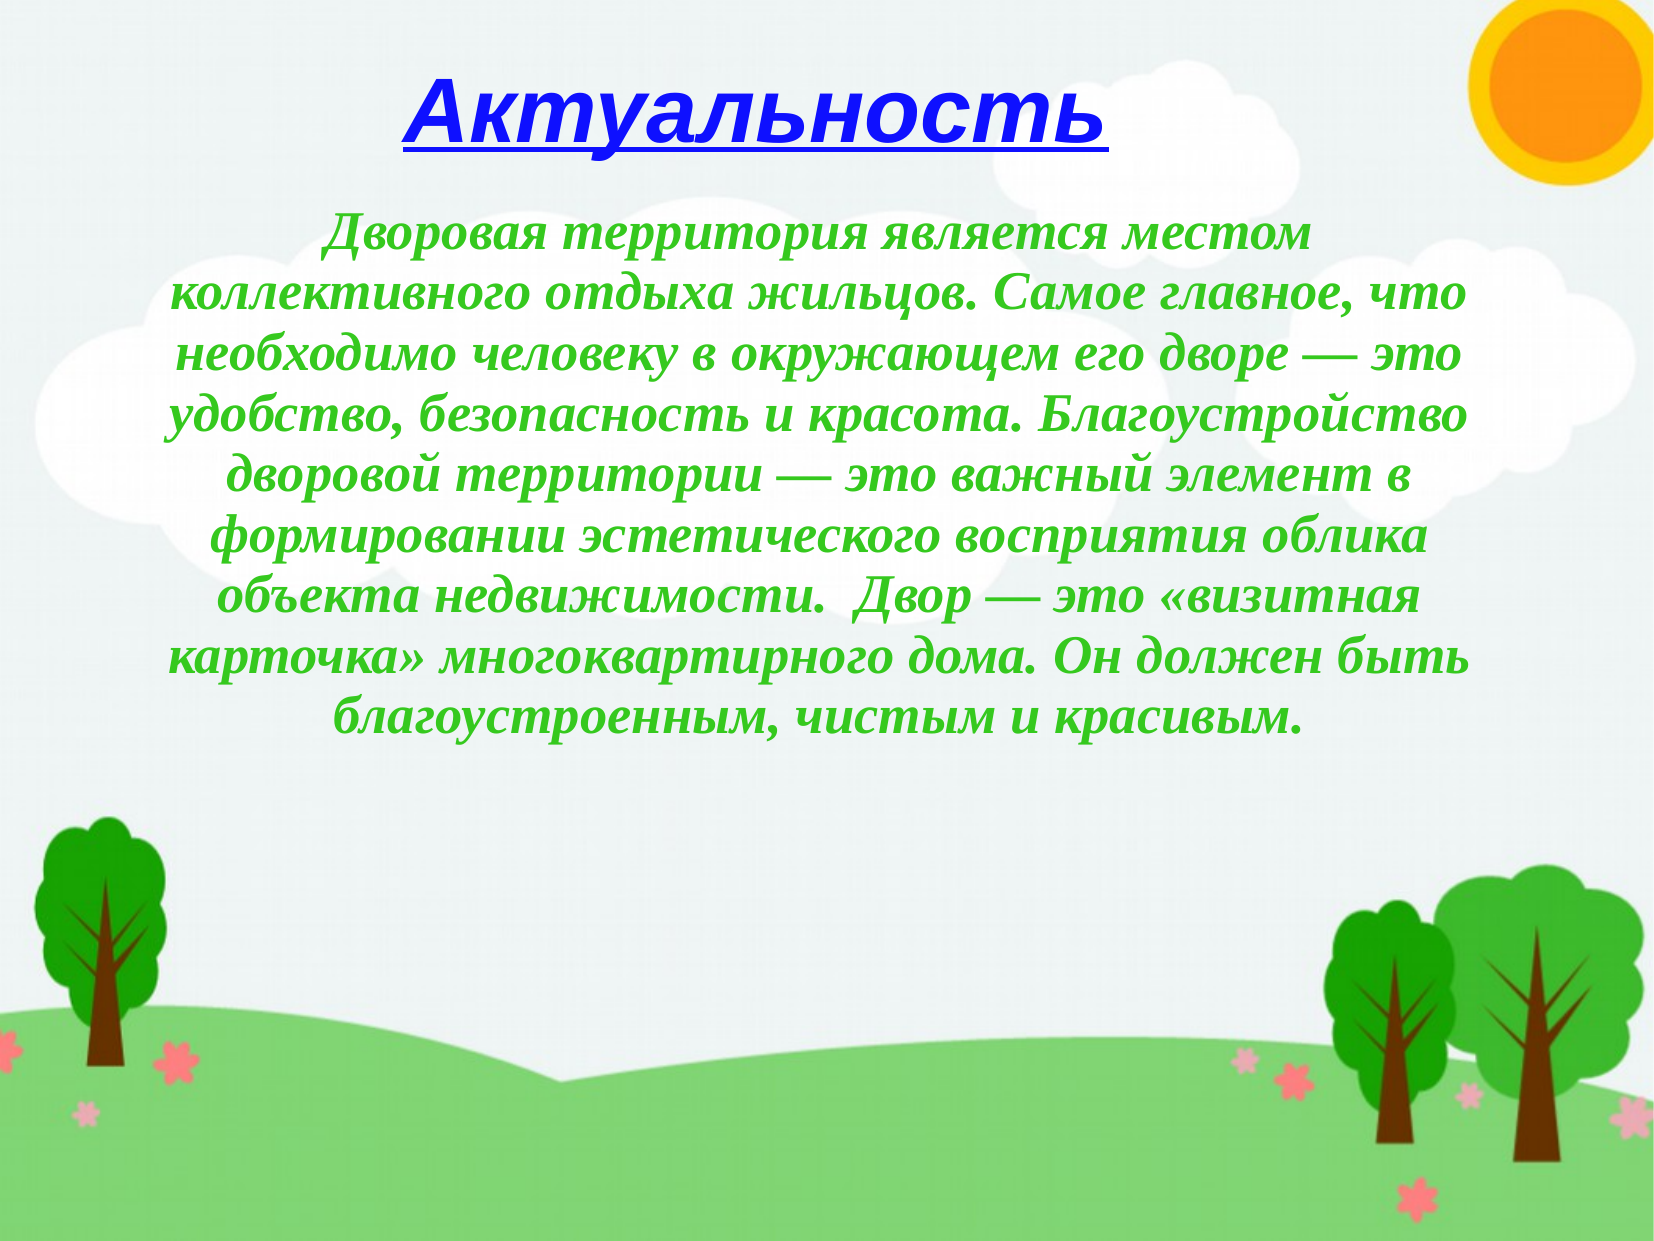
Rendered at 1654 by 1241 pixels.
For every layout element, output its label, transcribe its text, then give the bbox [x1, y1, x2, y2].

title Актуальность [82, 49, 1430, 172]
picture [0, 0, 1654, 1241]
list Дворовая территория является местом коллективного отдыха жильцов. Самое главное, что необходимо человеку в окружающем его дворе — это удобство, безопасность и красота. Благоустройство дворовой территории — это важный элемент в формировании эстетического восприятия облика объекта недвижимости. Двор — это «визитная карточка» многоквартирного дома. Он должен быть благоустроенным, чистым и красивым. [106, 200, 1477, 756]
